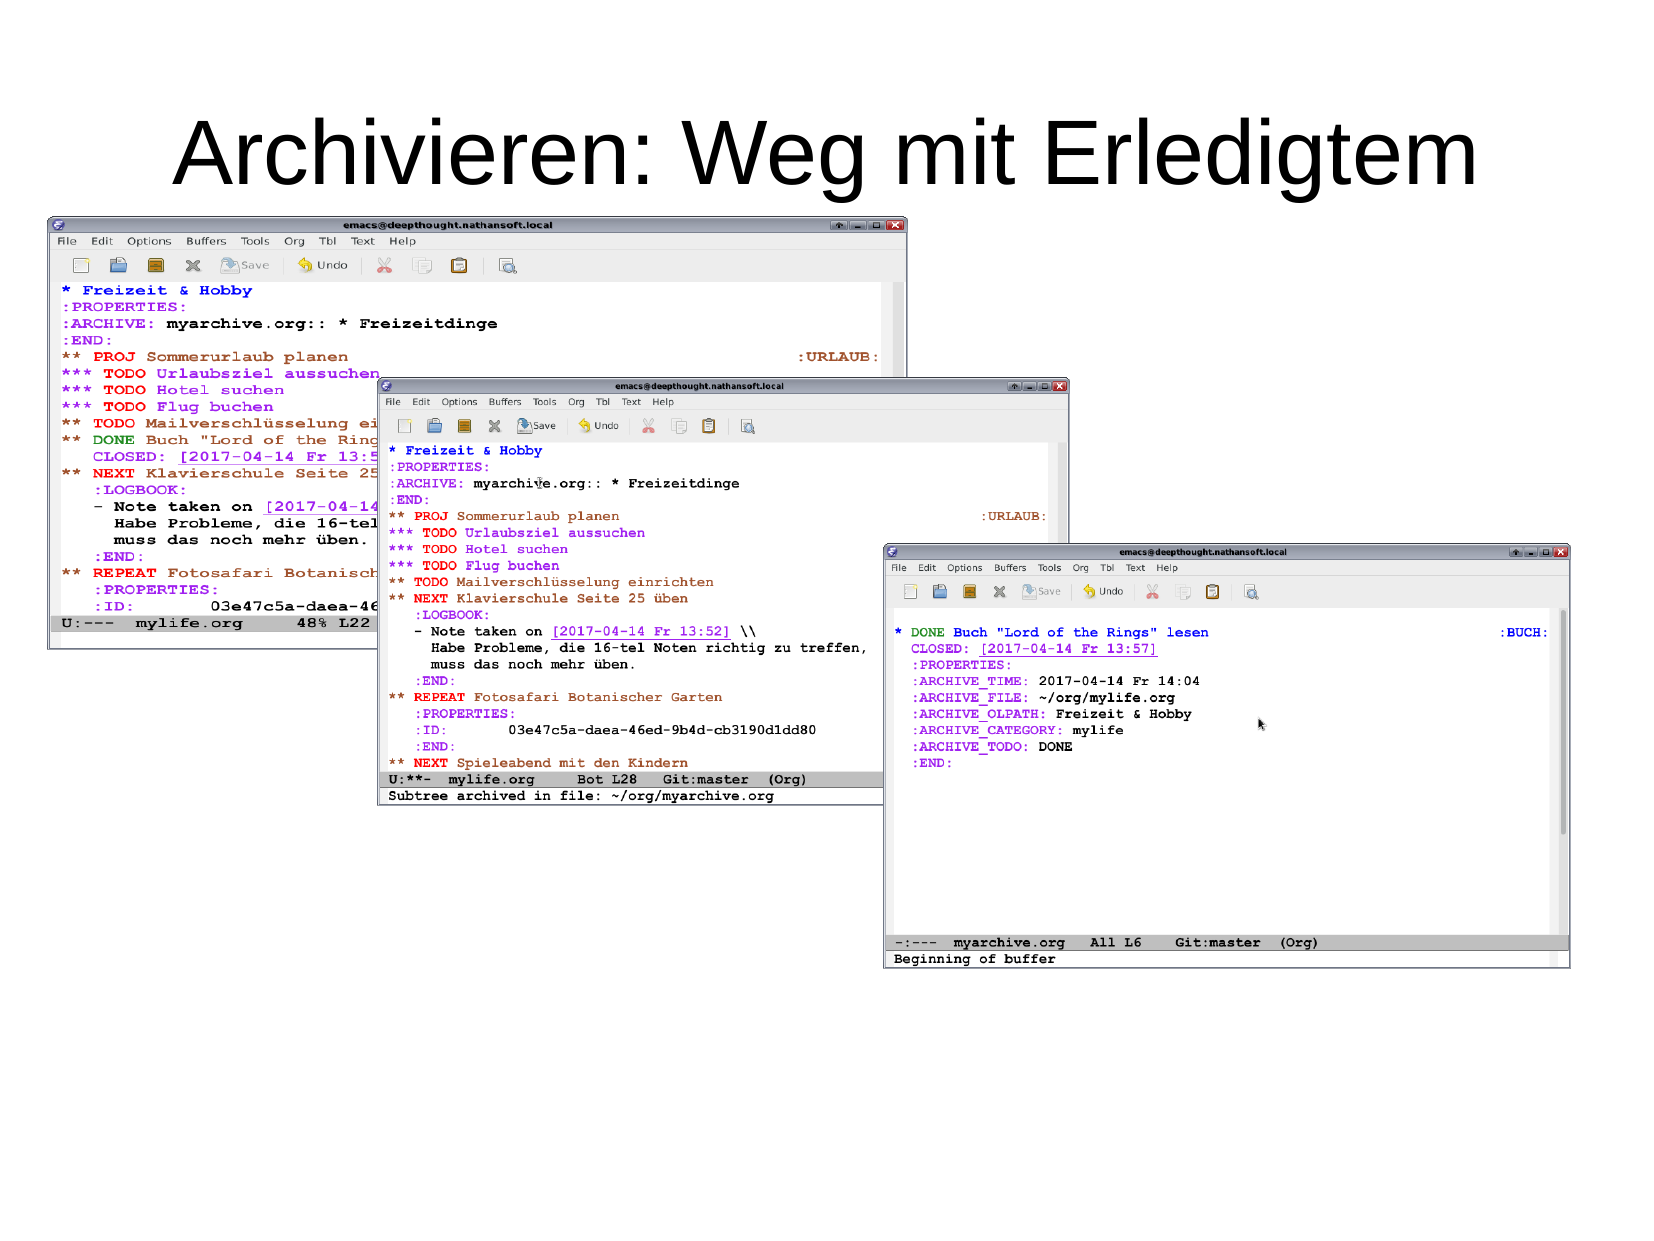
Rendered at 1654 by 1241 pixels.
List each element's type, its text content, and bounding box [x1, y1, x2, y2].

picture [47, 216, 1571, 969]
title Archivieren: Weg mit Erledigtem [82, 49, 1571, 257]
